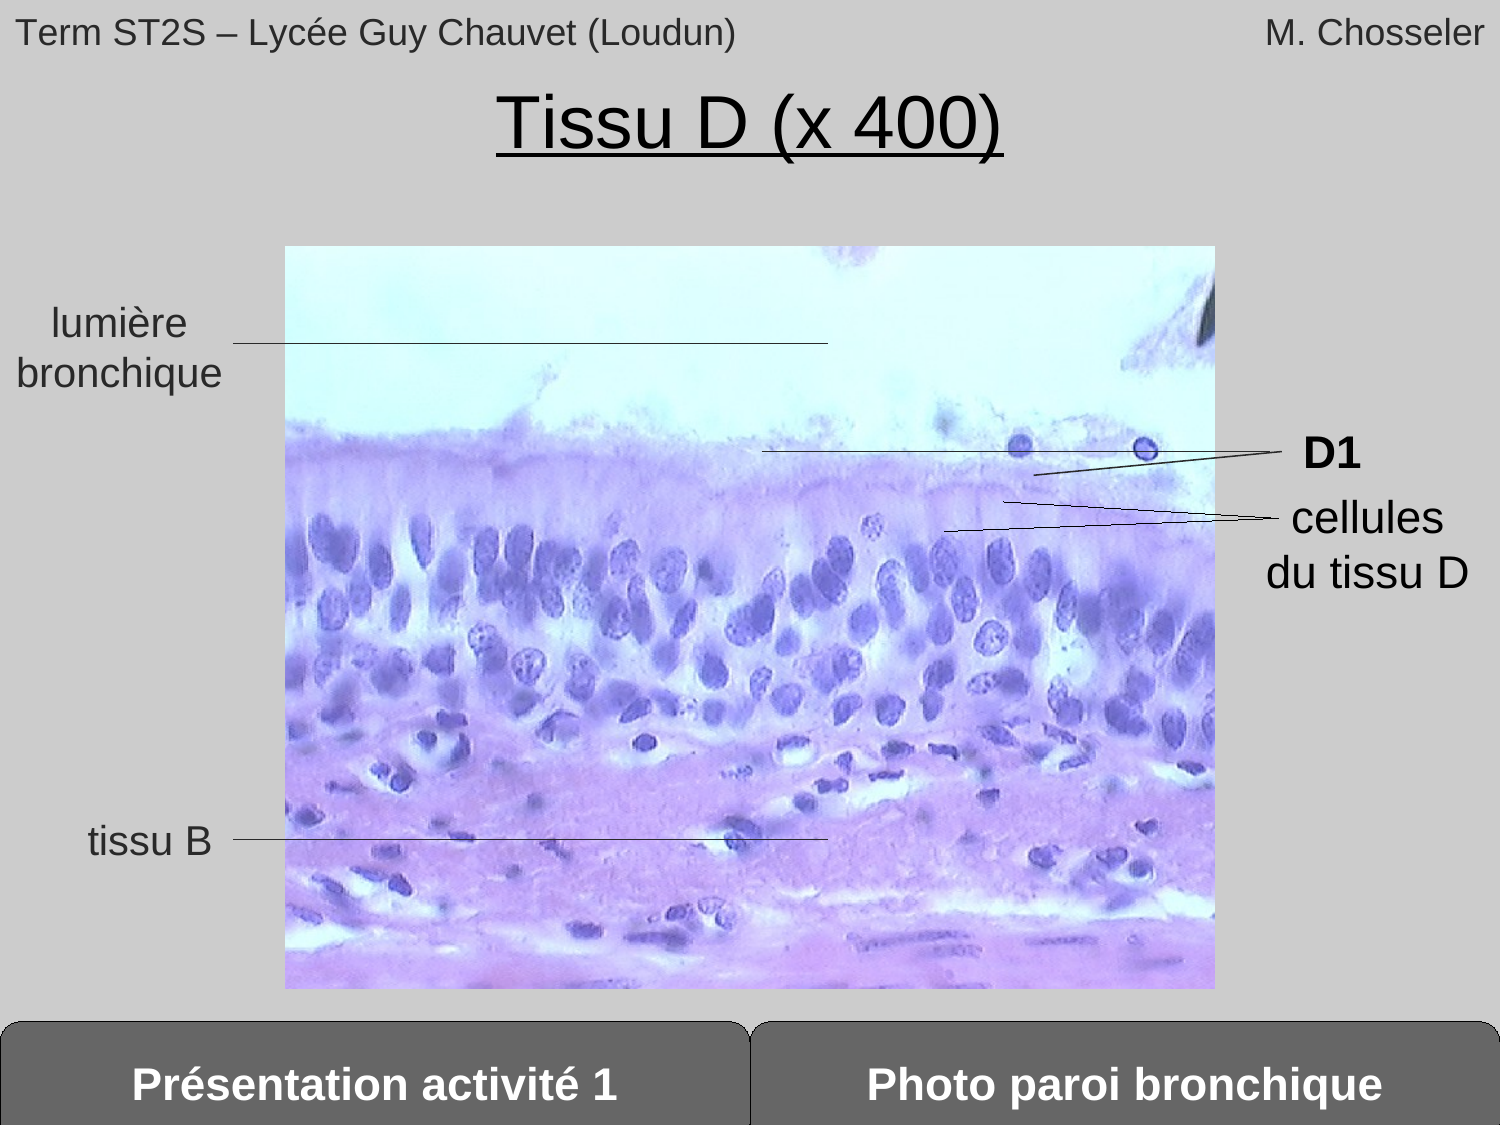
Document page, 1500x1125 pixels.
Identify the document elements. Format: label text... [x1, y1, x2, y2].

text_box cellules du tissu D [1247, 479, 1489, 605]
text_box tissu B [30, 806, 270, 872]
picture [285, 246, 1215, 989]
text_box lumière bronchique [0, 288, 240, 404]
text_box D1 [1283, 415, 1382, 486]
title Tissu D (x 400) [0, 24, 1500, 213]
